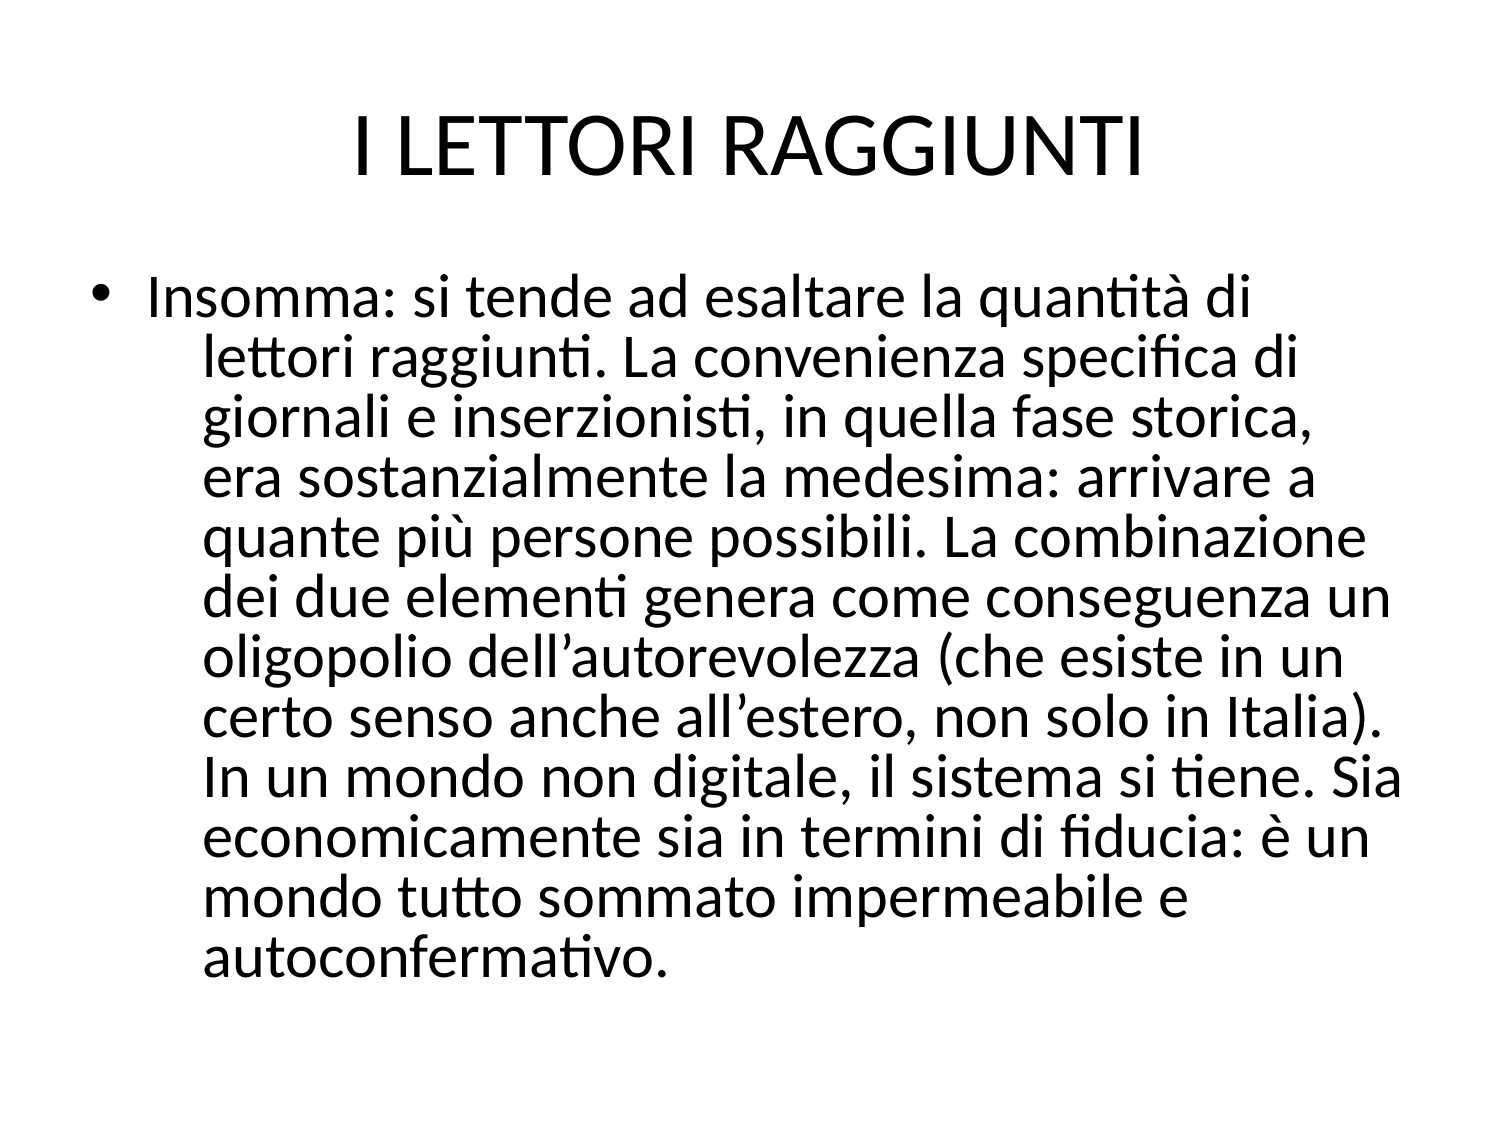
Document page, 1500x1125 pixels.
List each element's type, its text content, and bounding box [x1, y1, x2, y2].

list Insomma: si tende ad esaltare la quantità di lettori raggiunti. La convenienza specifica di giornali e inserzionisti, in quella fase storica, era sostanzialmente la medesima: arrivare a quante più persone possibili. La combinazione dei due elementi genera come conseguenza un oligopolio dell’autorevolezza (che esiste in un certo senso anche all’estero, non solo in Italia). In un mondo non digitale, il sistema si tiene. Sia economicamente sia in termini di fiducia: è un mondo tutto sommato impermeabile e autoconfermativo. [75, 262, 1426, 1005]
title I LETTORI RAGGIUNTI [75, 45, 1426, 233]
